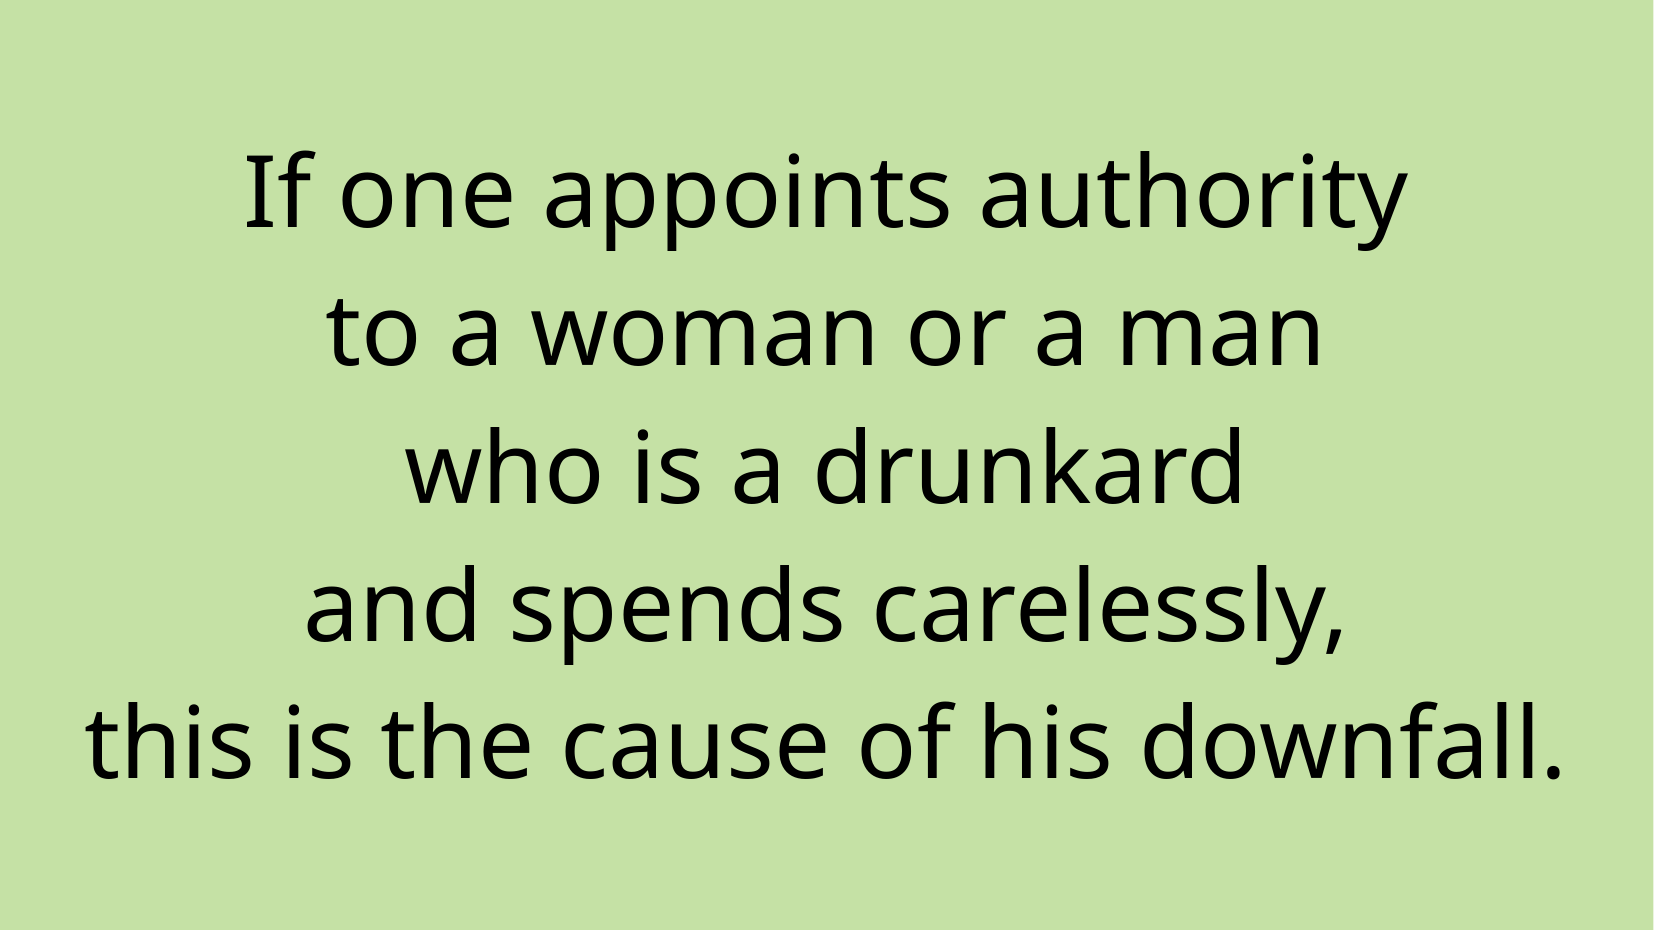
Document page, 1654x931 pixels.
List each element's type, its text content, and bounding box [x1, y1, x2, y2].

subtitle If one appoints authority to a woman or a man who is a drunkard and spends carelessly, this is the cause of his downfall. [82, 0, 1571, 931]
